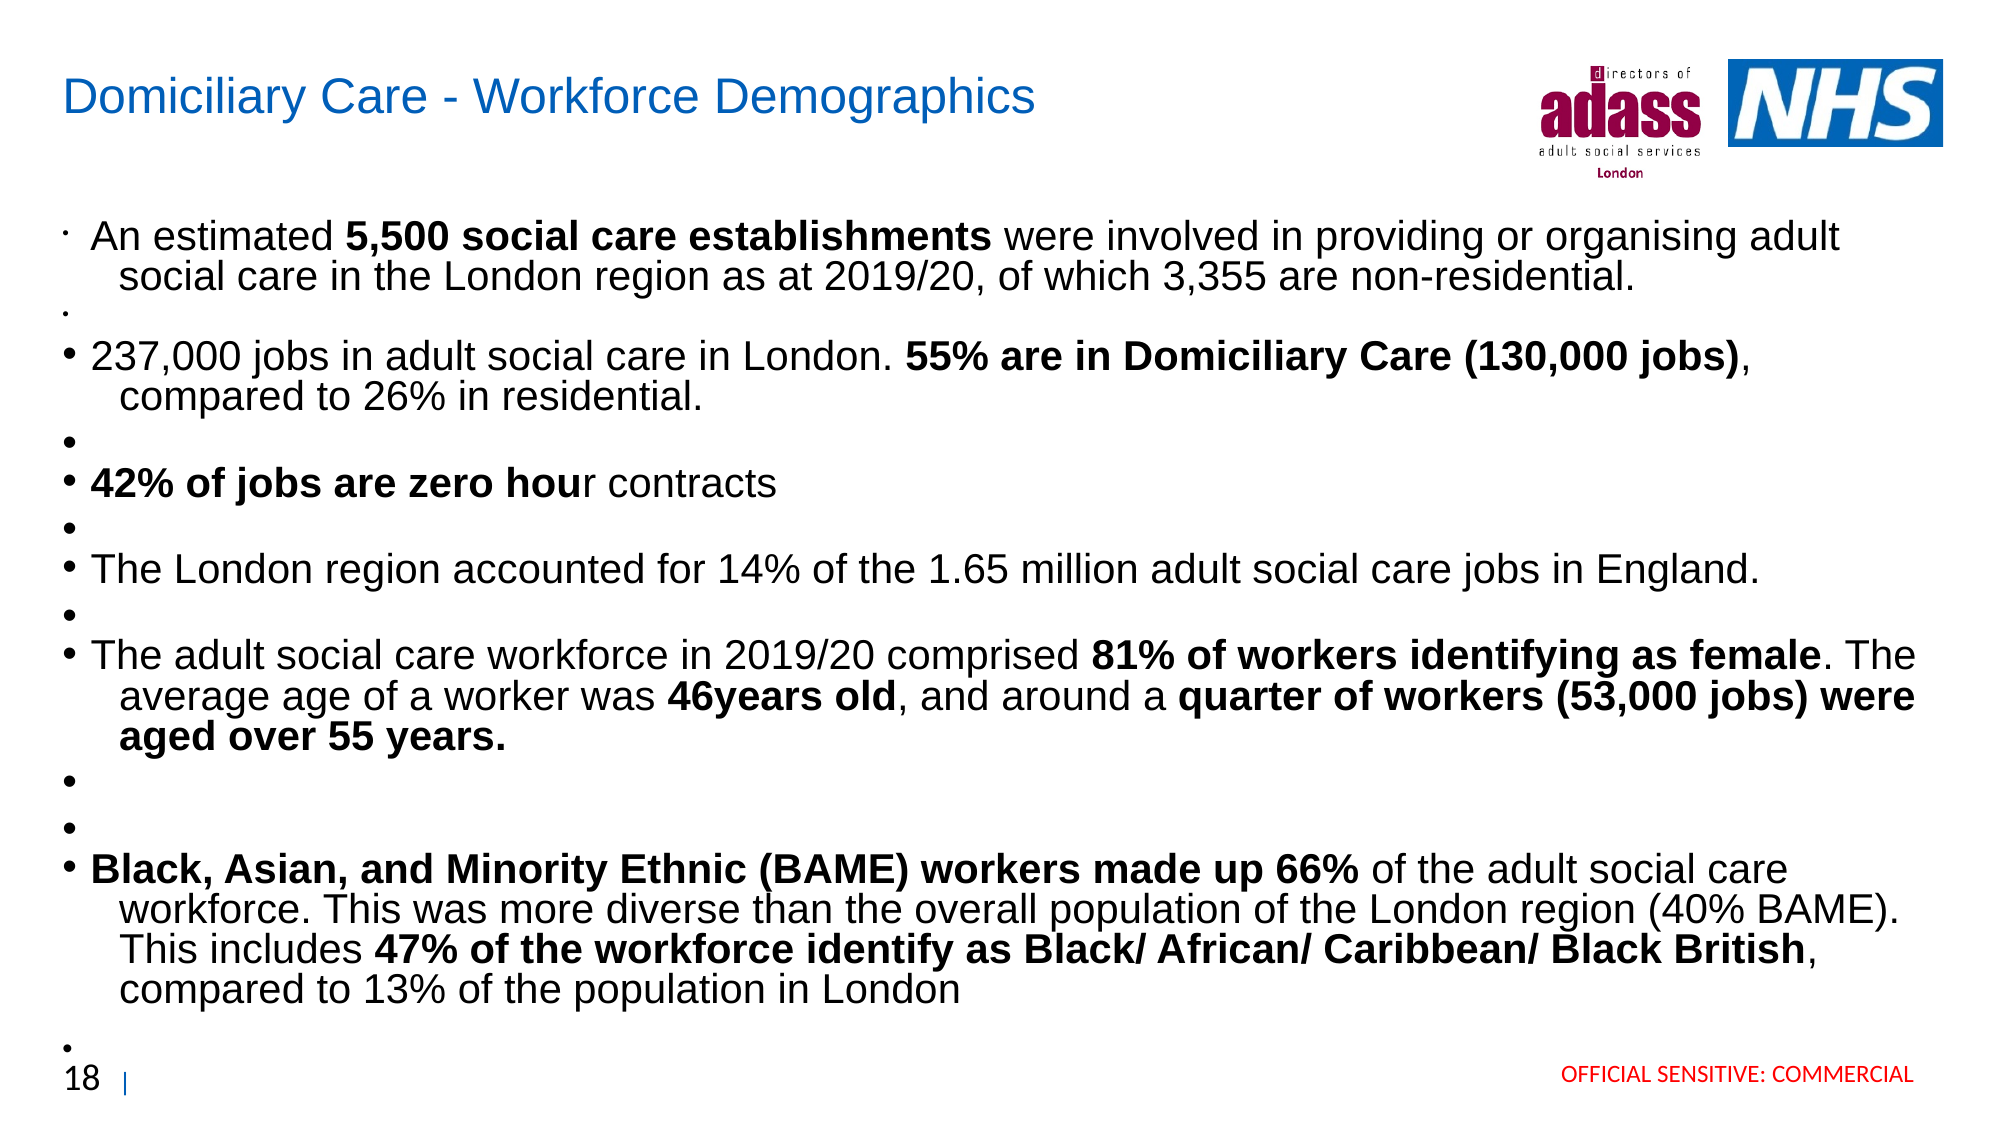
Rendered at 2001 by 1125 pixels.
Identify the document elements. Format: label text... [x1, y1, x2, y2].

title Domiciliary Care - Workforce Demographics [47, 47, 1701, 148]
list An estimated 5,500 social care establishments were involved in providing or organising adult social care in the London region as at 2019/20, of which 3,355 are non-residential. 237,000 jobs in adult social care in London. 55% are in Domiciliary Care (130,000 jobs), compared to 26% in residential. 42% of jobs are zero hour contracts The London region accounted for 14% of the 1.65 million adult social care jobs in England. The adult social care workforce in 2019/20 comprised 81% of workers identifying as female. The average age of a worker was 46years old, and around a quarter of workers (53,000 jobs) were aged over 55 years. Black, Asian, and Minority Ethnic (BAME) workers made up 66% of the adult social care workforce. This was more diverse than the overall population of the London region (40% BAME). This includes 47% of the workforce identify as Black/ African/ Caribbean/ Black British, compared to 13% of the population in London [47, 210, 1944, 1034]
